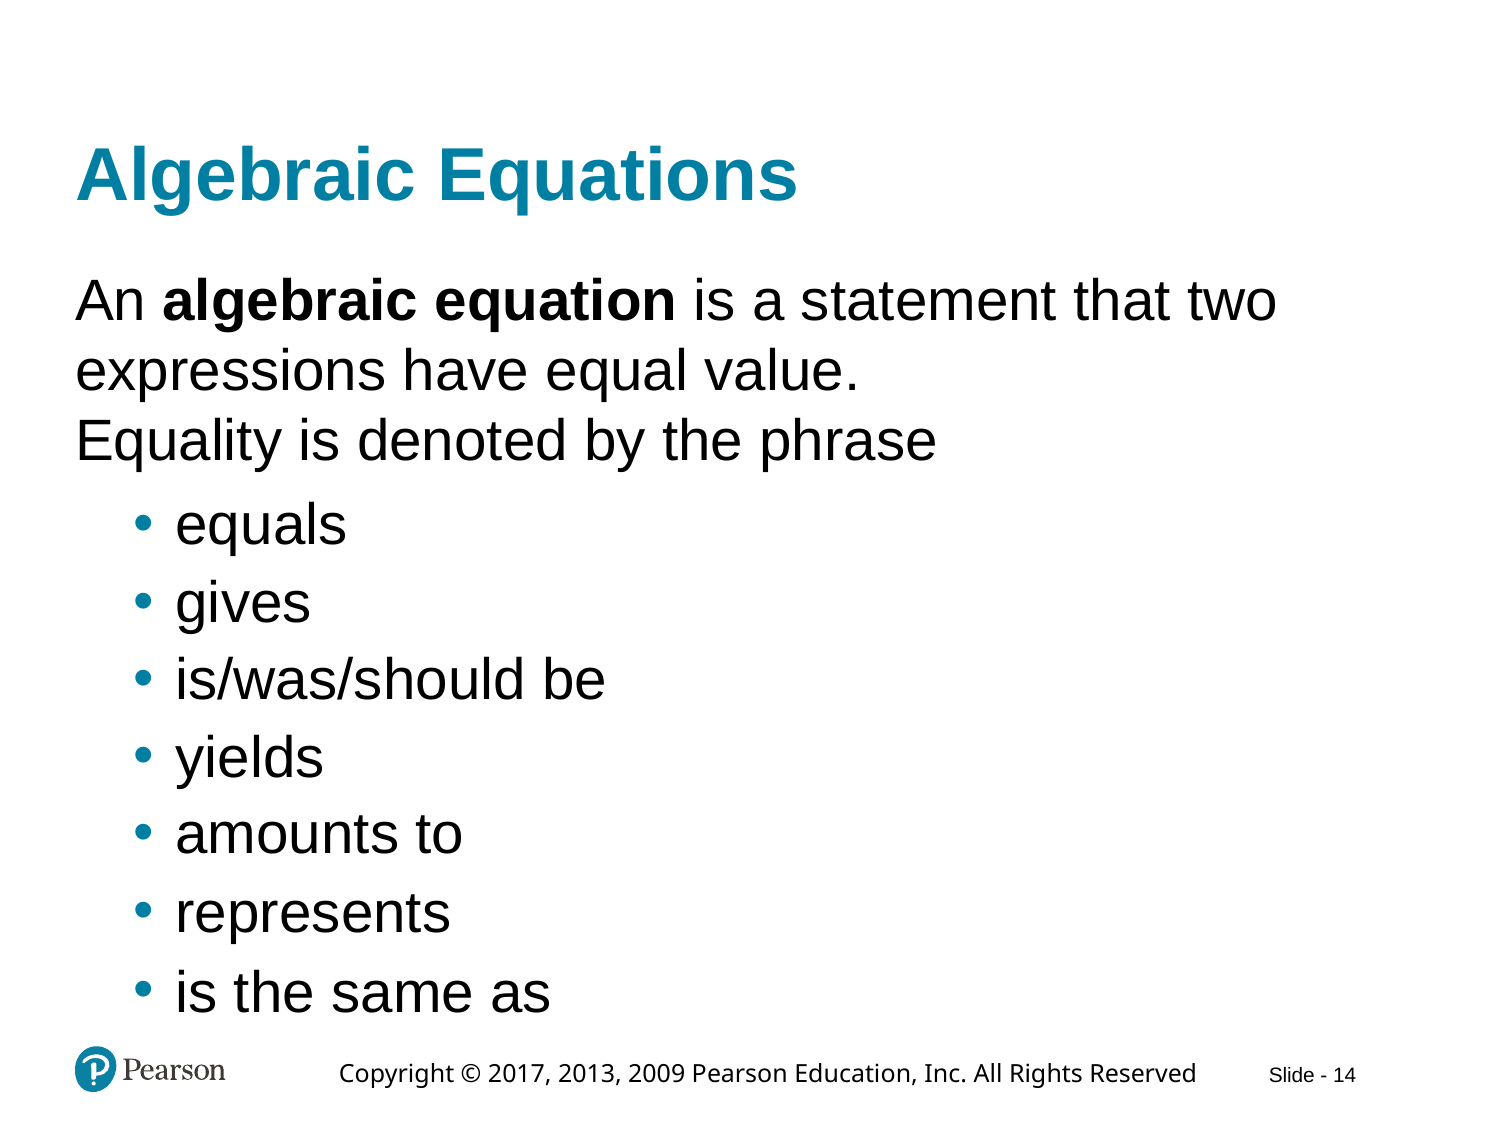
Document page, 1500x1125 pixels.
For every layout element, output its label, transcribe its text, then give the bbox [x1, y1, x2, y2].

list equals [133, 494, 357, 553]
list Equality is denoted by the phrase [75, 410, 1000, 483]
list yields [133, 726, 329, 787]
list is the same as [133, 953, 579, 1028]
list gives [133, 571, 371, 636]
title Algebraic Equations [75, 35, 1425, 216]
list An algebraic equation is a statement that two expressions have equal value. [75, 262, 1425, 400]
list is/was/should be [133, 649, 663, 707]
list represents [133, 874, 468, 948]
list amounts to [133, 803, 496, 861]
